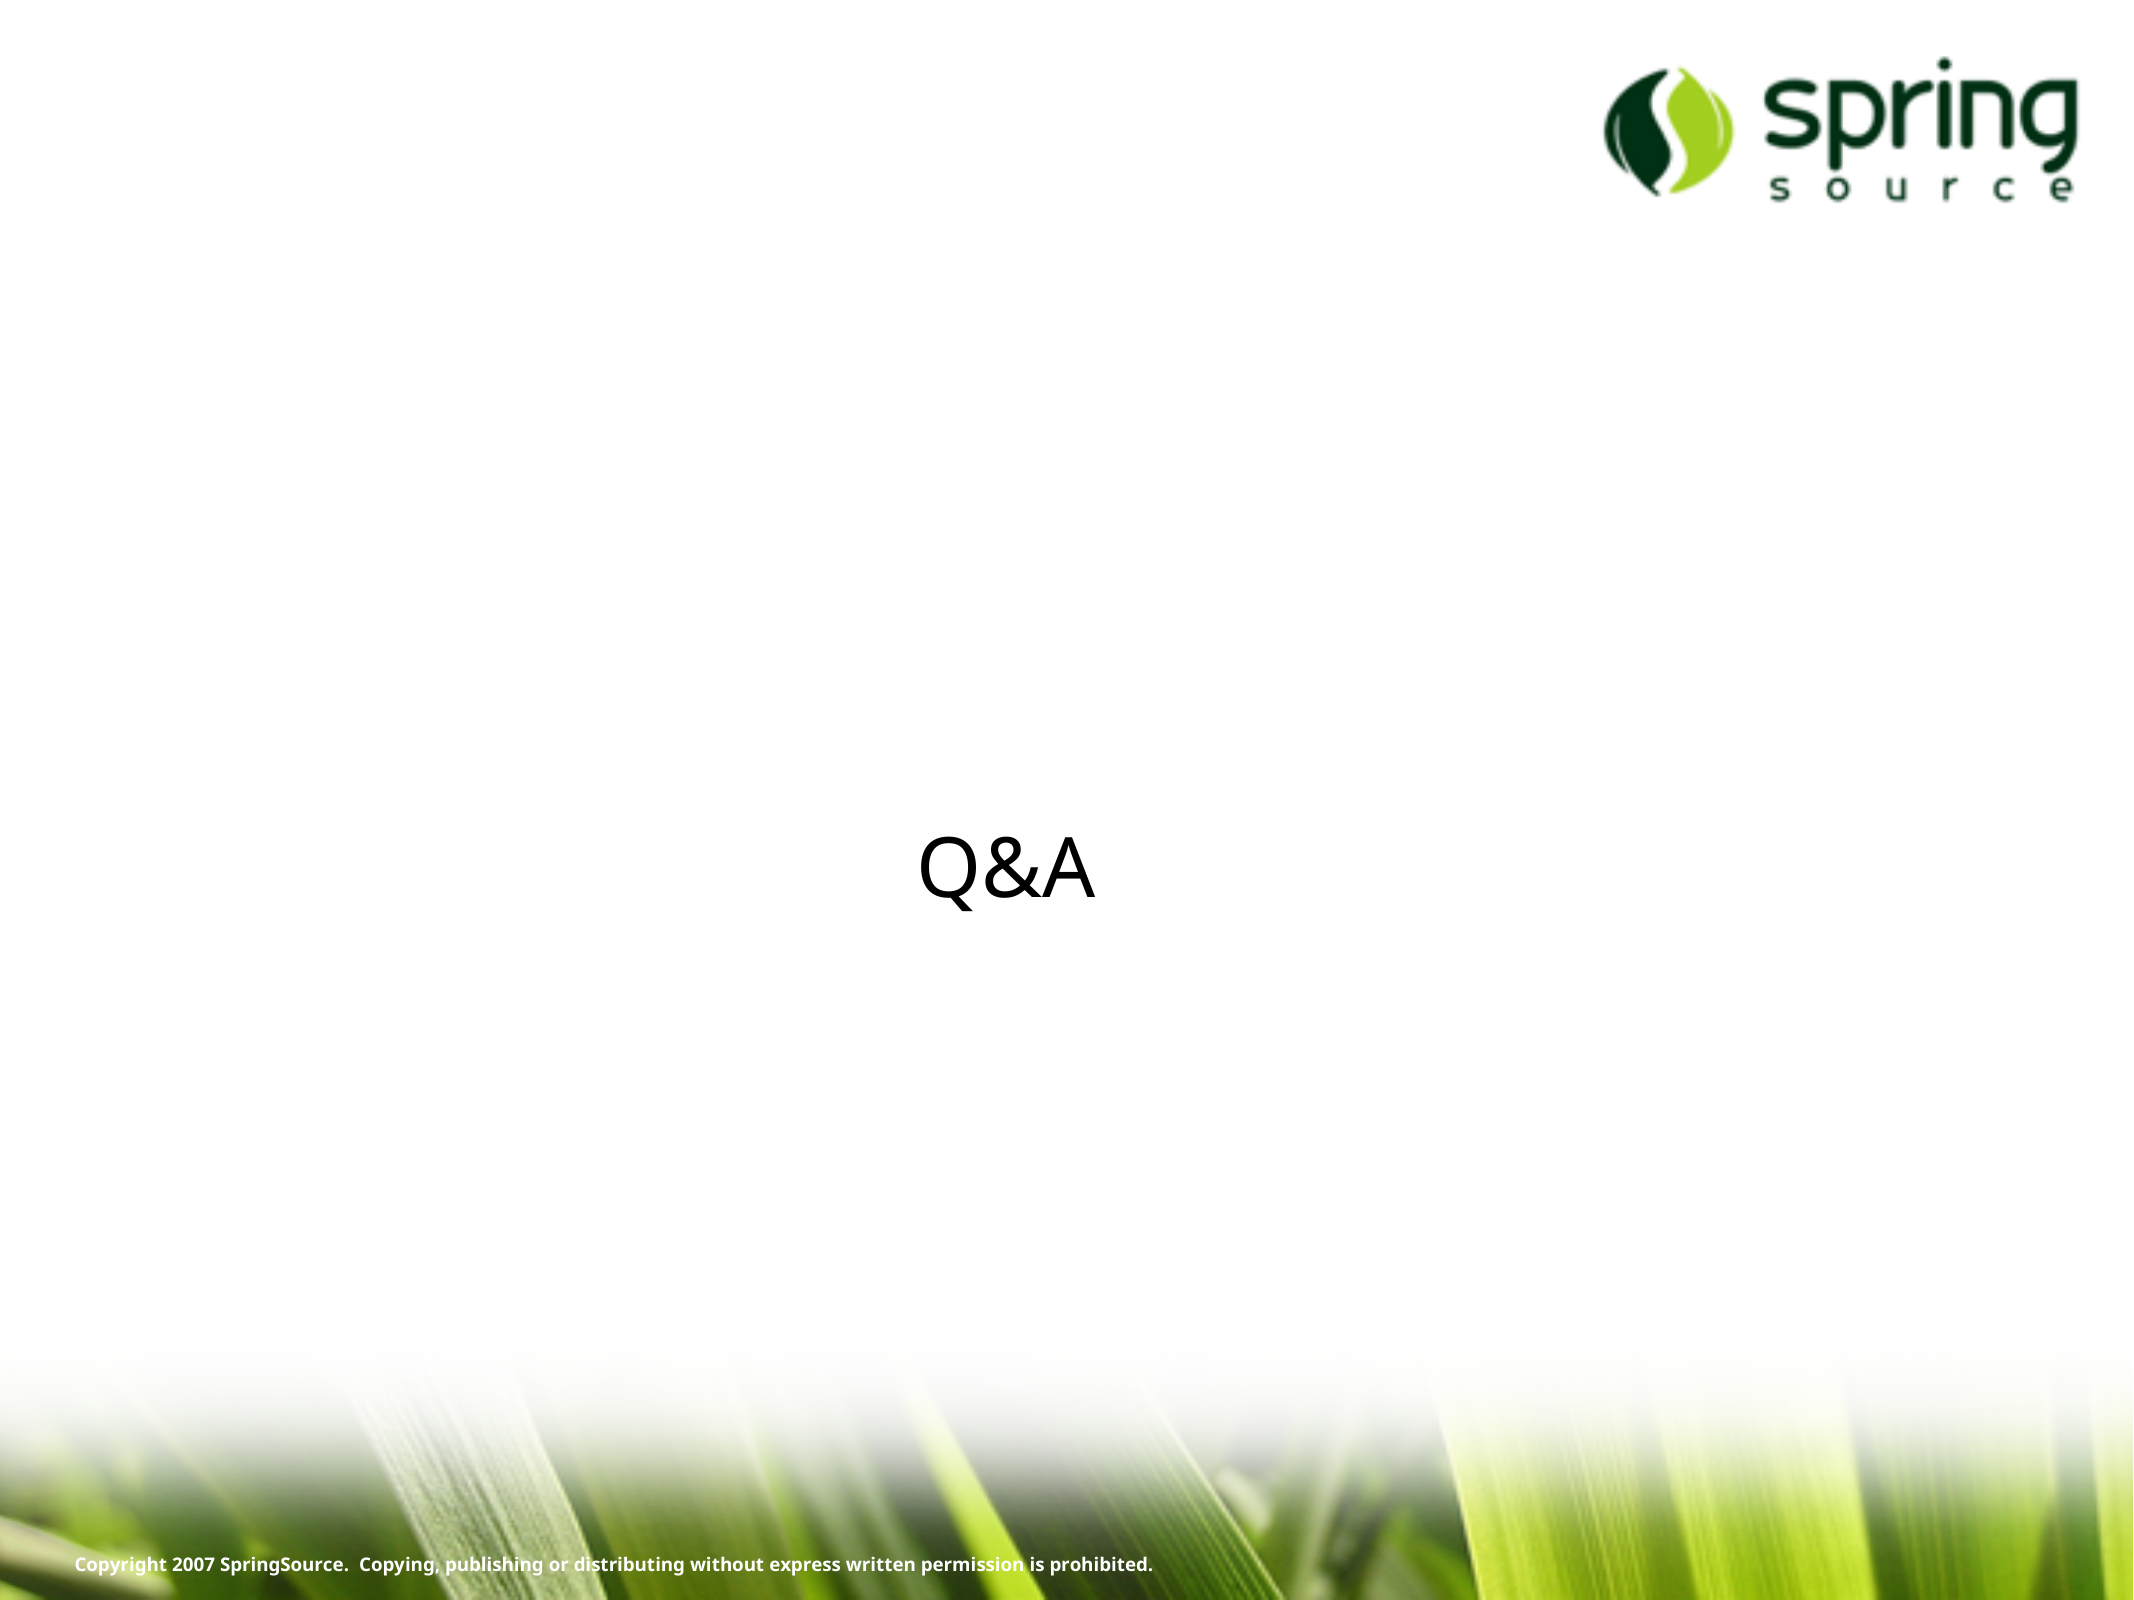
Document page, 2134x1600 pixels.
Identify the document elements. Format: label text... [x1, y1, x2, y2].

subtitle Q&A [88, 401, 1924, 1329]
picture [0, 1340, 2134, 1600]
picture [1555, 46, 2134, 224]
